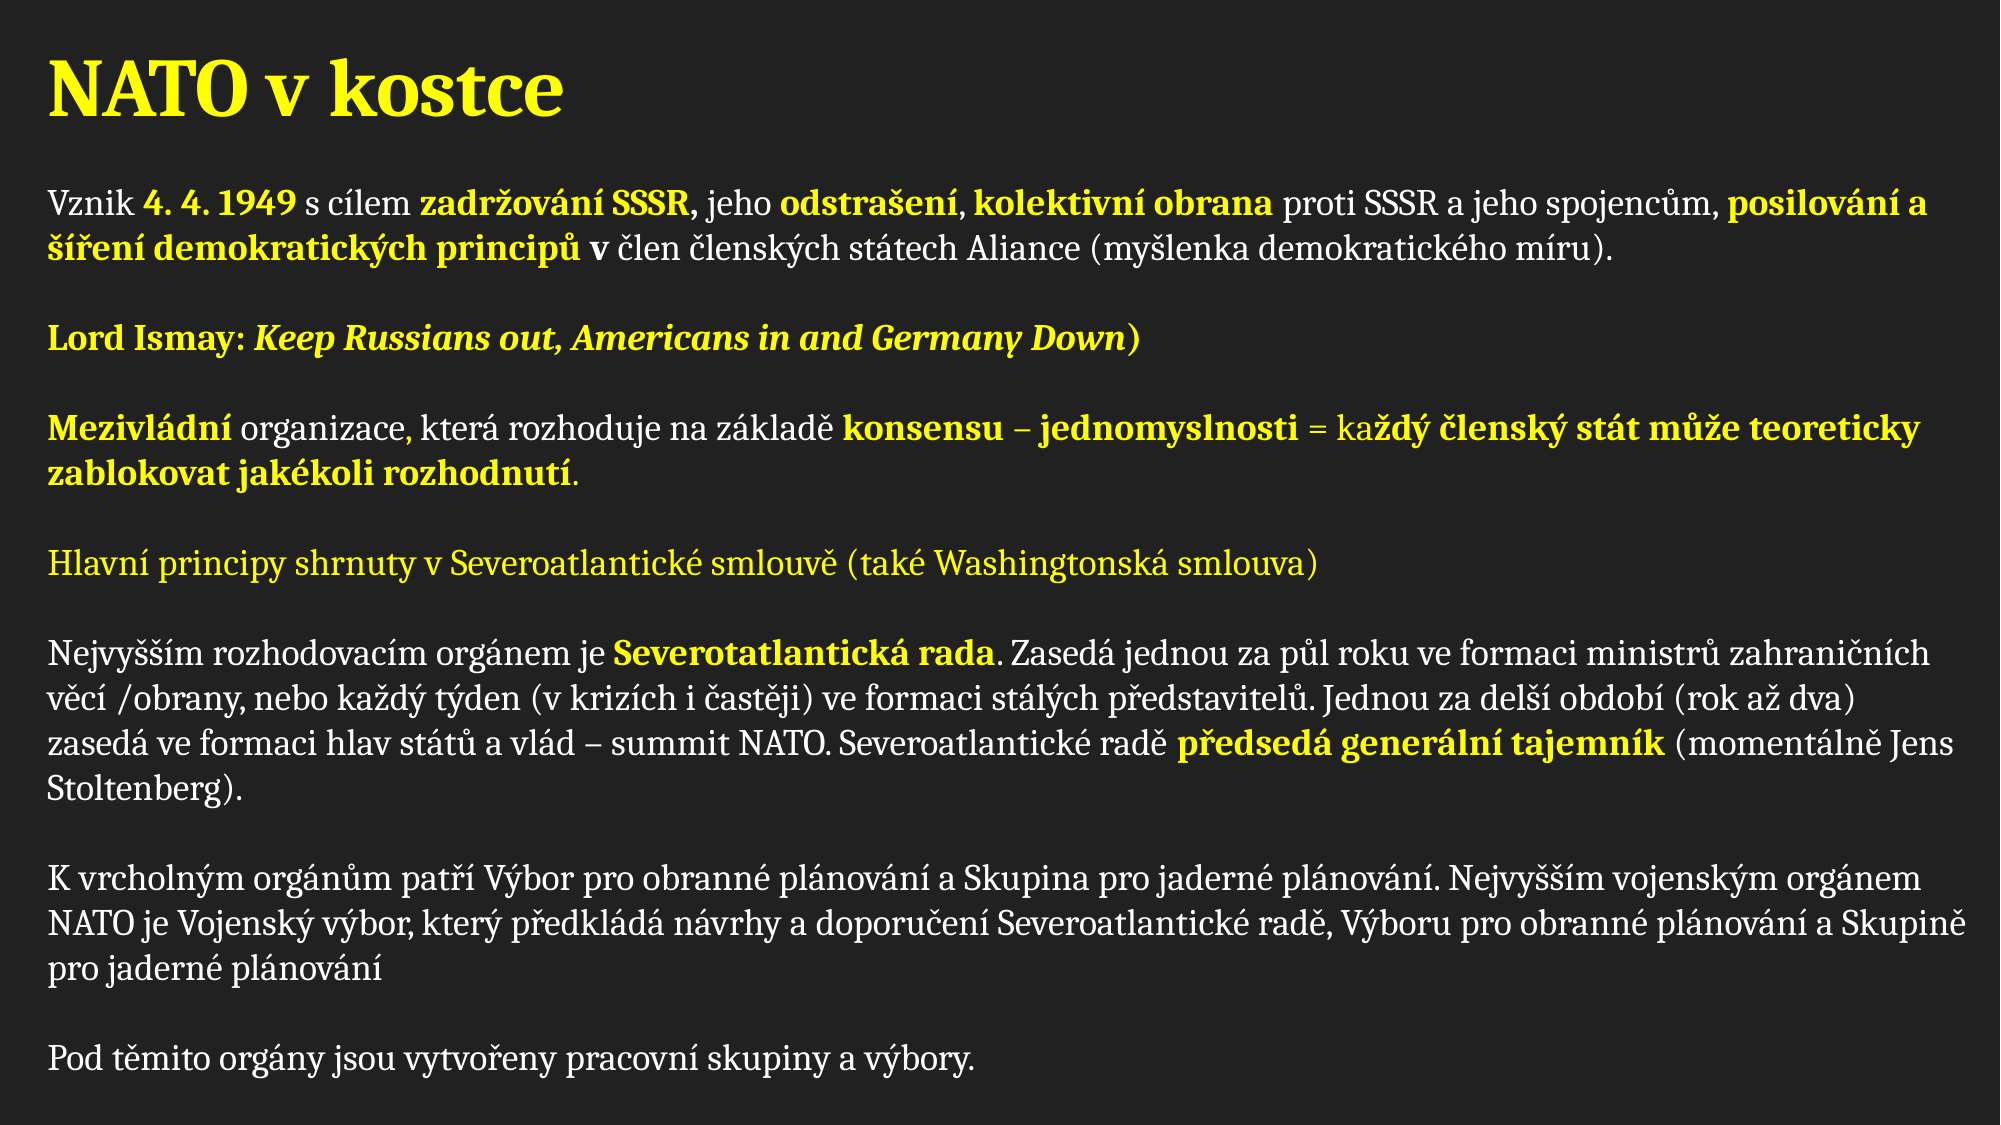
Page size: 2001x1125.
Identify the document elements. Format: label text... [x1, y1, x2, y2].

text_box NATO v kostce Vznik 4. 4. 1949 s cílem zadržování SSSR, jeho odstrašení, kolektivní obrana proti SSSR a jeho spojencům, posilování a šíření demokratických principů v člen členských státech Aliance (myšlenka demokratického míru). Lord Ismay: Keep Russians out, Americans in and Germany Down) Mezivládní organizace, která rozhoduje na základě konsensu – jednomyslnosti = každý členský stát může teoreticky zablokovat jakékoli rozhodnutí. Hlavní principy shrnuty v Severoatlantické smlouvě (také Washingtonská smlouva) Nejvyšším rozhodovacím orgánem je Severotatlantická rada. Zasedá jednou za půl roku ve formaci ministrů zahraničních věcí /obrany, nebo každý týden (v krizích i častěji) ve formaci stálých představitelů. Jednou za delší období (rok až dva) zasedá ve formaci hlav států a vlád – summit NATO. Severoatlantické radě předsedá generální tajemník (momentálně Jens Stoltenberg). K vrcholným orgánům patří Výbor pro obranné plánování a Skupina pro jaderné plánování. Nejvyšším vojenským orgánem NATO je Vojenský výbor, který předkládá návrhy a doporučení Severoatlantické radě, Výboru pro obranné plánování a Skupině pro jaderné plánování Pod těmito orgány jsou vytvořeny pracovní skupiny a výbory. [32, 25, 1984, 1097]
